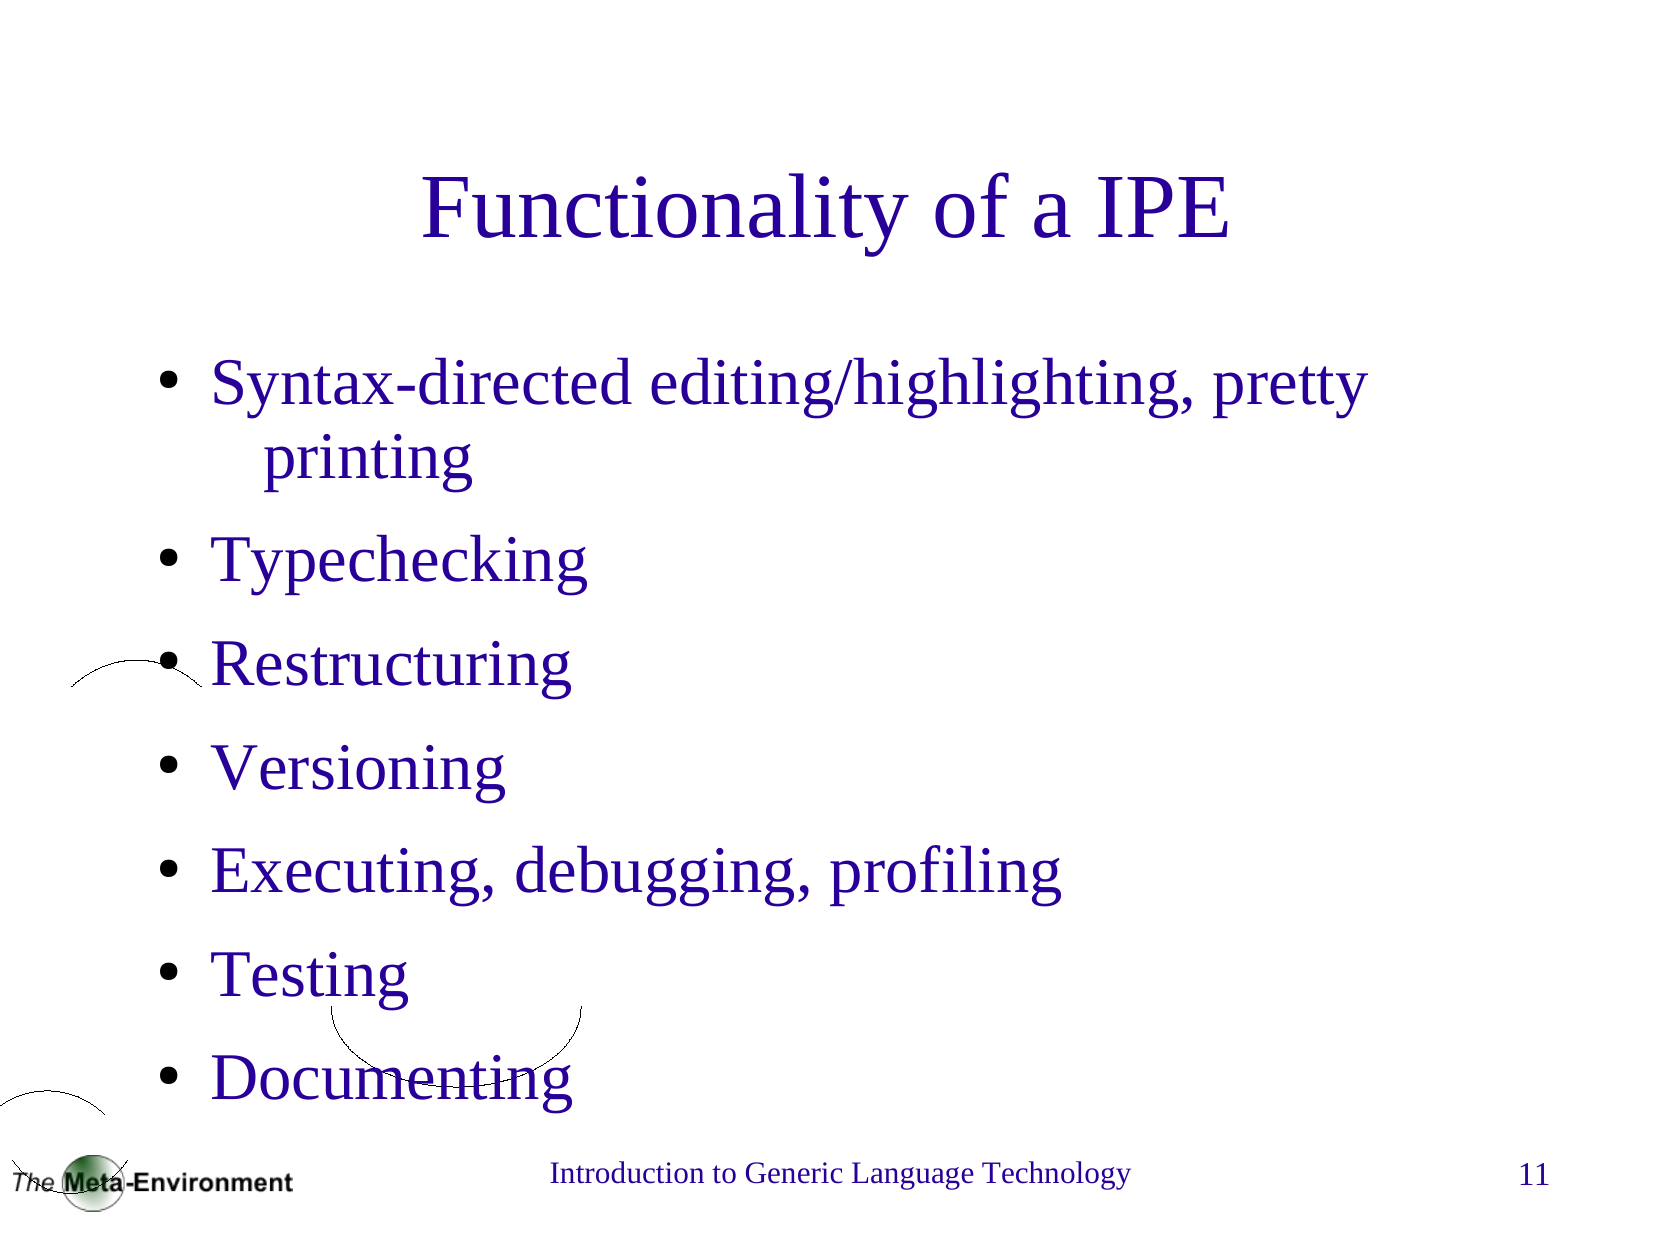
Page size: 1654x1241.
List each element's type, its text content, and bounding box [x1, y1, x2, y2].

title Functionality of a IPE [121, 102, 1534, 311]
picture [13, 1155, 293, 1212]
list Syntax-directed editing/highlighting, pretty printing Typechecking Restructuring Versioning Executing, debugging, profiling Testing Documenting [121, 344, 1534, 1127]
